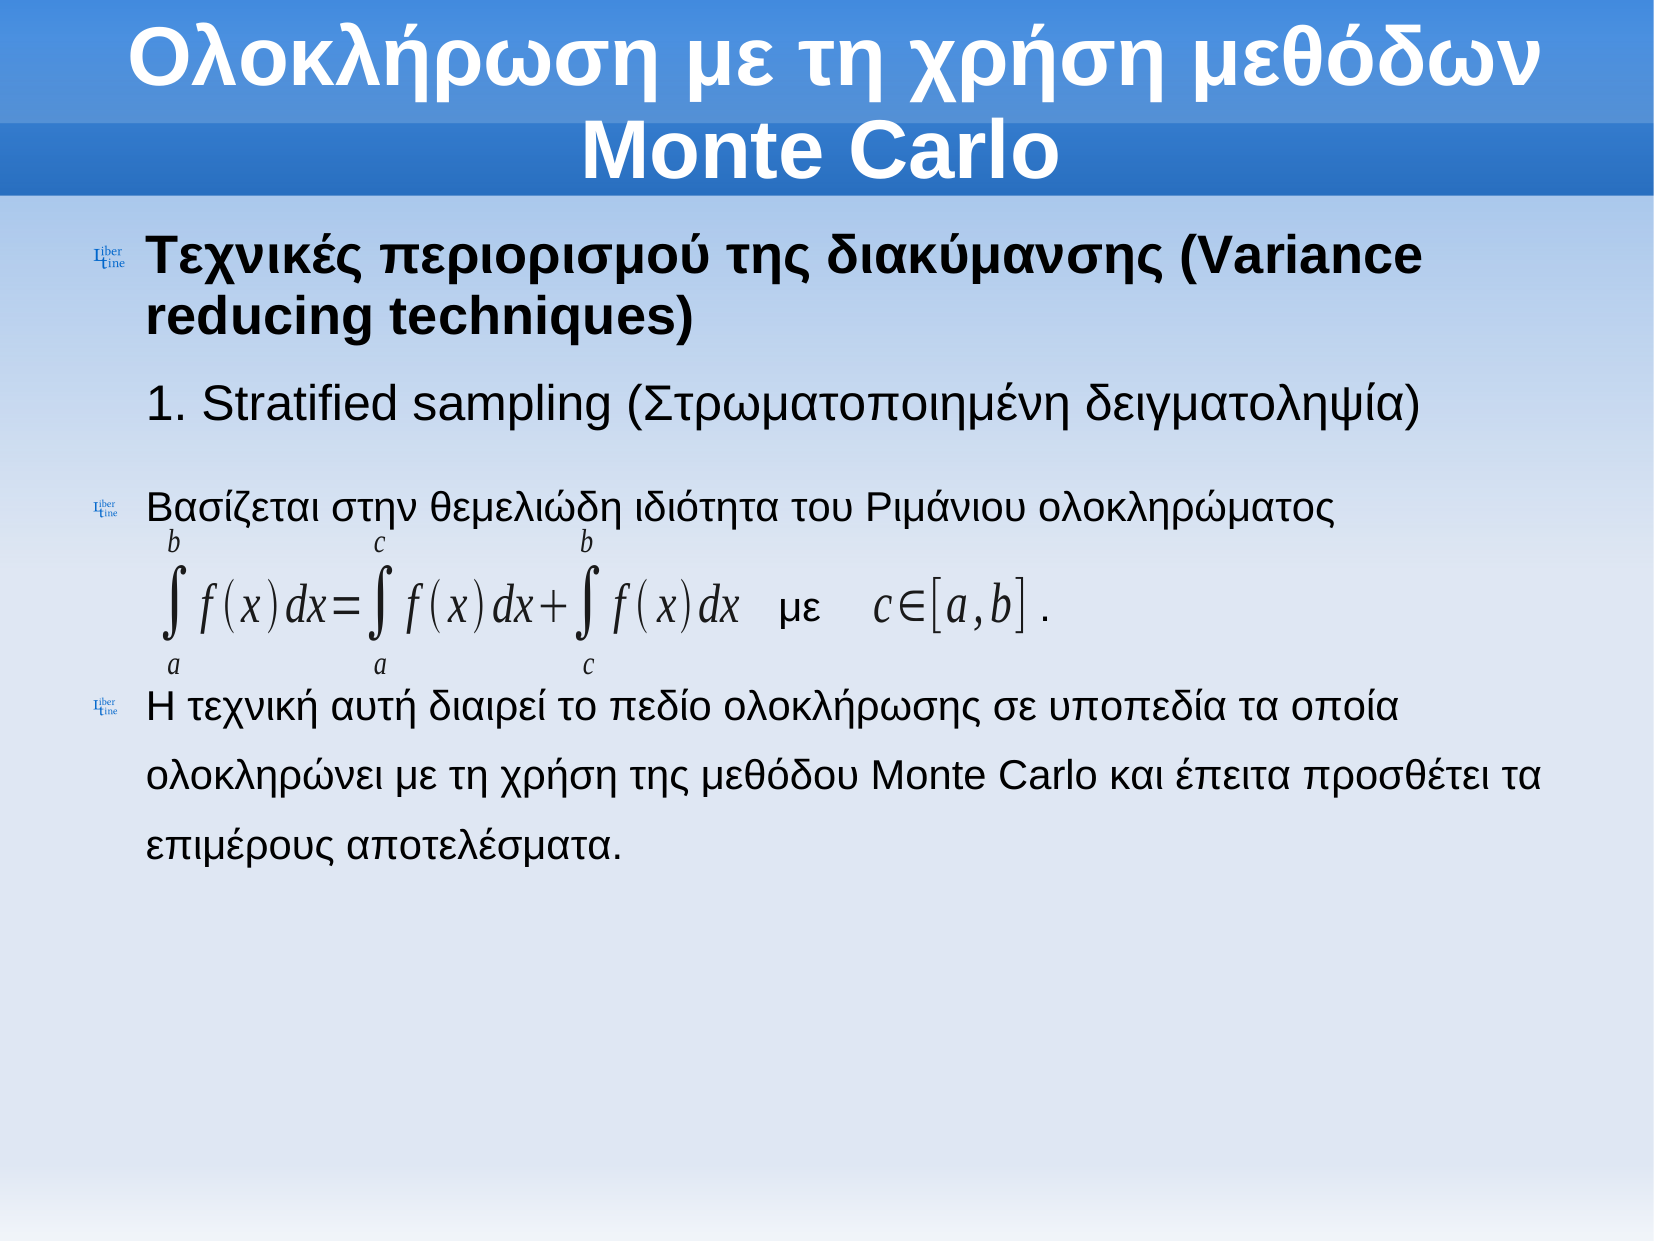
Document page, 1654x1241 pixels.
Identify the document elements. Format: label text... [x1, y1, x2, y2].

chart [145, 525, 751, 683]
picture [0, 0, 1654, 1241]
title Ολοκλήρωση με τη χρήση μεθόδων Monte Carlo [76, 7, 1565, 200]
list Τεχνικές περιορισμού της διακύμανσης (Variance reducing techniques) 1. Stratified sampling (Στρωματοποιημένη δειγματοληψία) Bασίζεται στην θεμελιώδη ιδιότητα του Ριμάνιου ολοκληρώματος με . Η τεχνική αυτή διαιρεί το πεδίο ολοκλήρωσης σε υποπεδία τα οποία ολοκληρώνει με τη χρήση της μεθόδου Monte Carlo και έπειτα προσθέτει τα επιμέρους αποτελέσματα. [75, 225, 1568, 1098]
chart [862, 573, 1039, 638]
